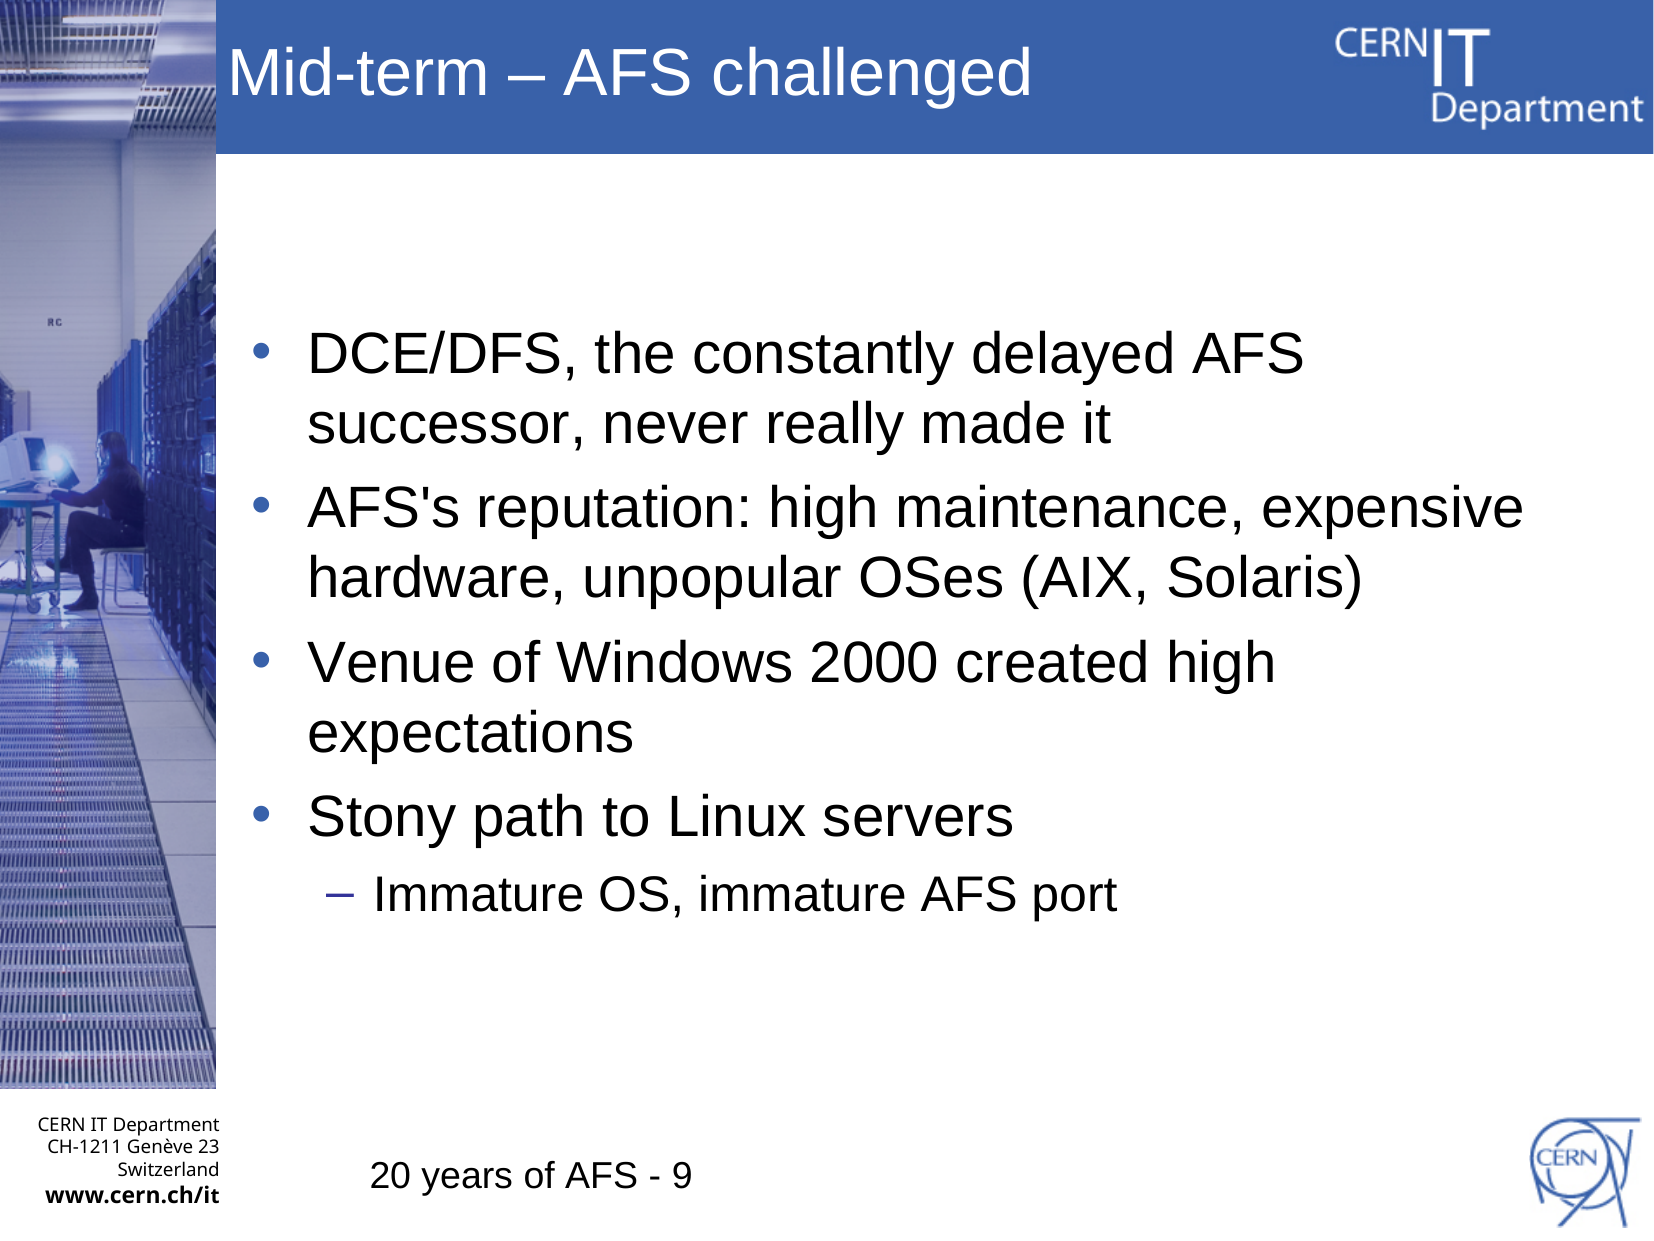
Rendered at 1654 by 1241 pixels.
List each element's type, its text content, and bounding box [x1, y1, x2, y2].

picture [1126, 0, 1654, 154]
list DCE/DFS, the constantly delayed AFS successor, never really made it AFS's reputation: high maintenance, expensive hardware, unpopular OSes (AIX, Solaris) Venue of Windows 2000 created high expectations Stony path to Linux servers Immature OS, immature AFS port [236, 307, 1560, 1127]
title Mid-term – AFS challenged [212, 0, 1126, 165]
picture [1529, 1116, 1642, 1228]
